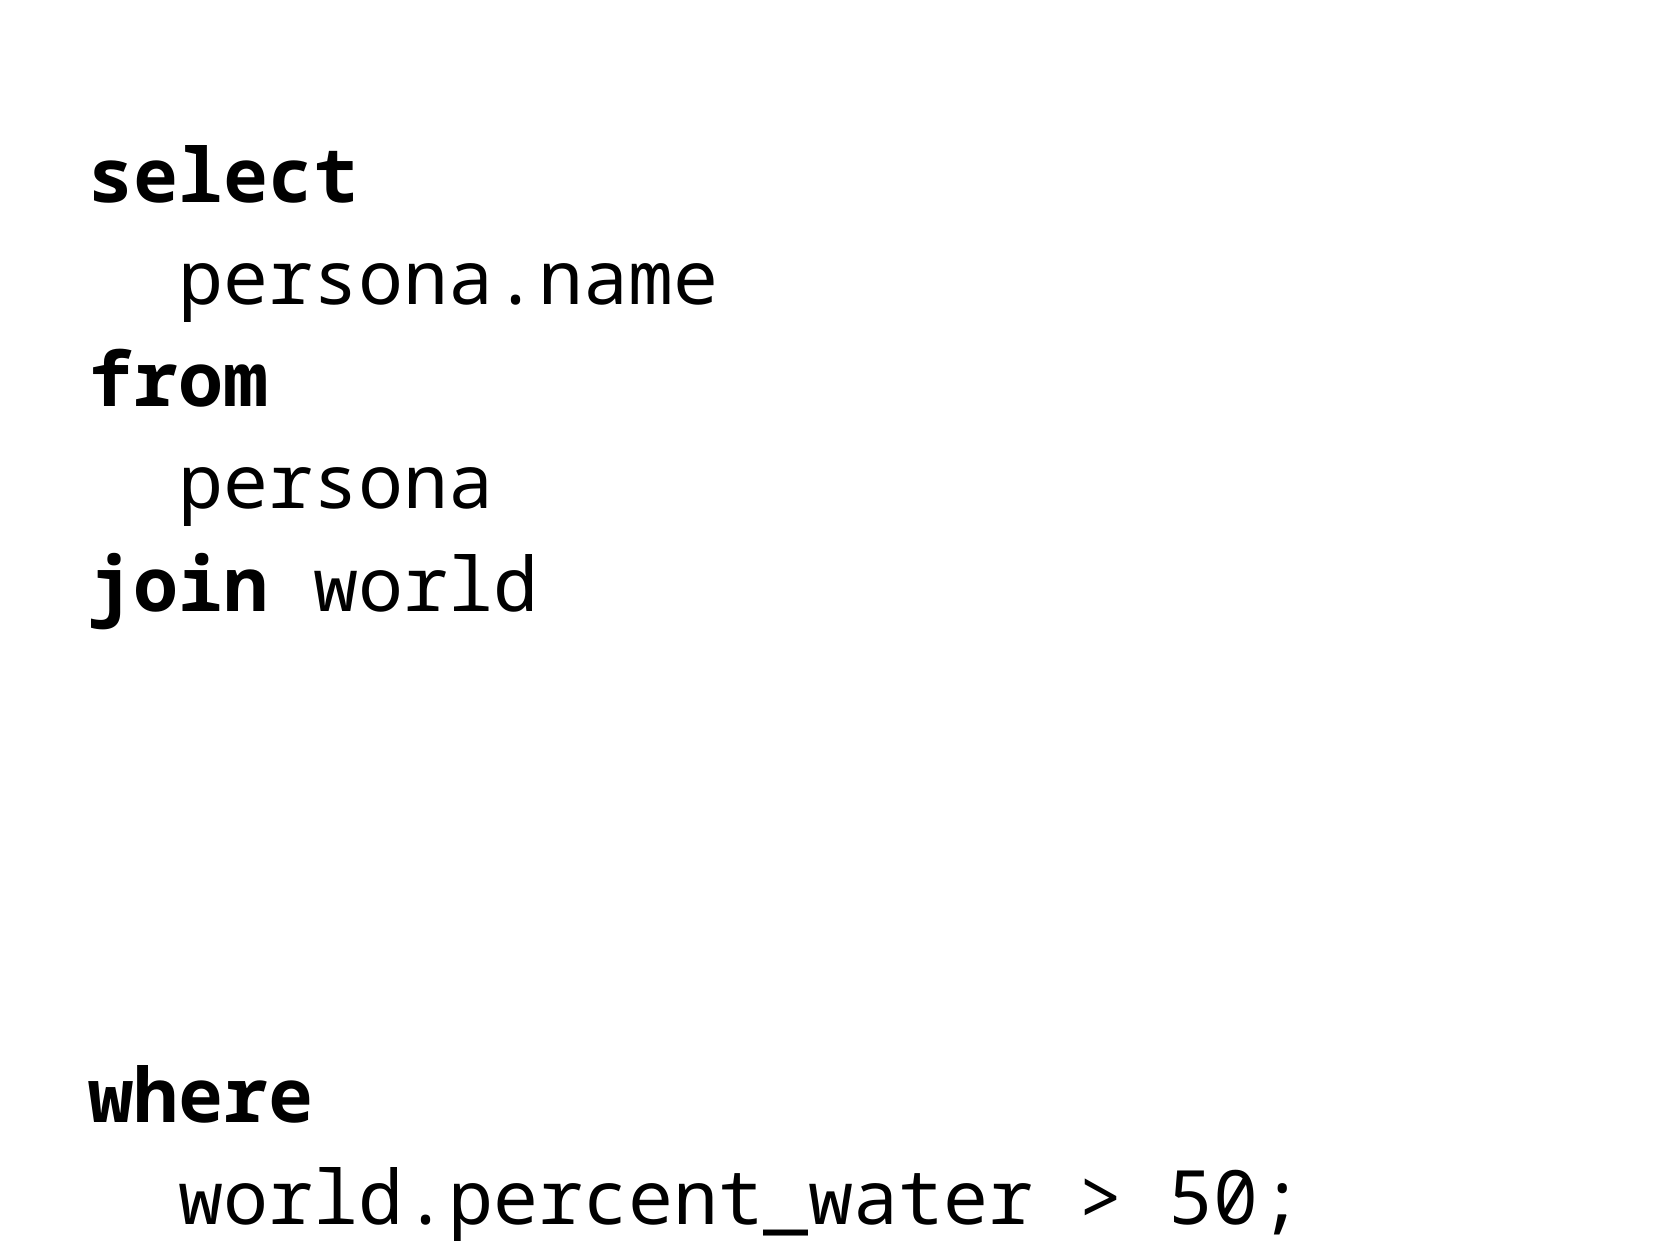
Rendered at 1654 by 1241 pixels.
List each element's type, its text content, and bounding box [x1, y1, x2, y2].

subtitle select persona.name from persona join world where world.percent_water > 50; [88, 121, 1654, 1182]
